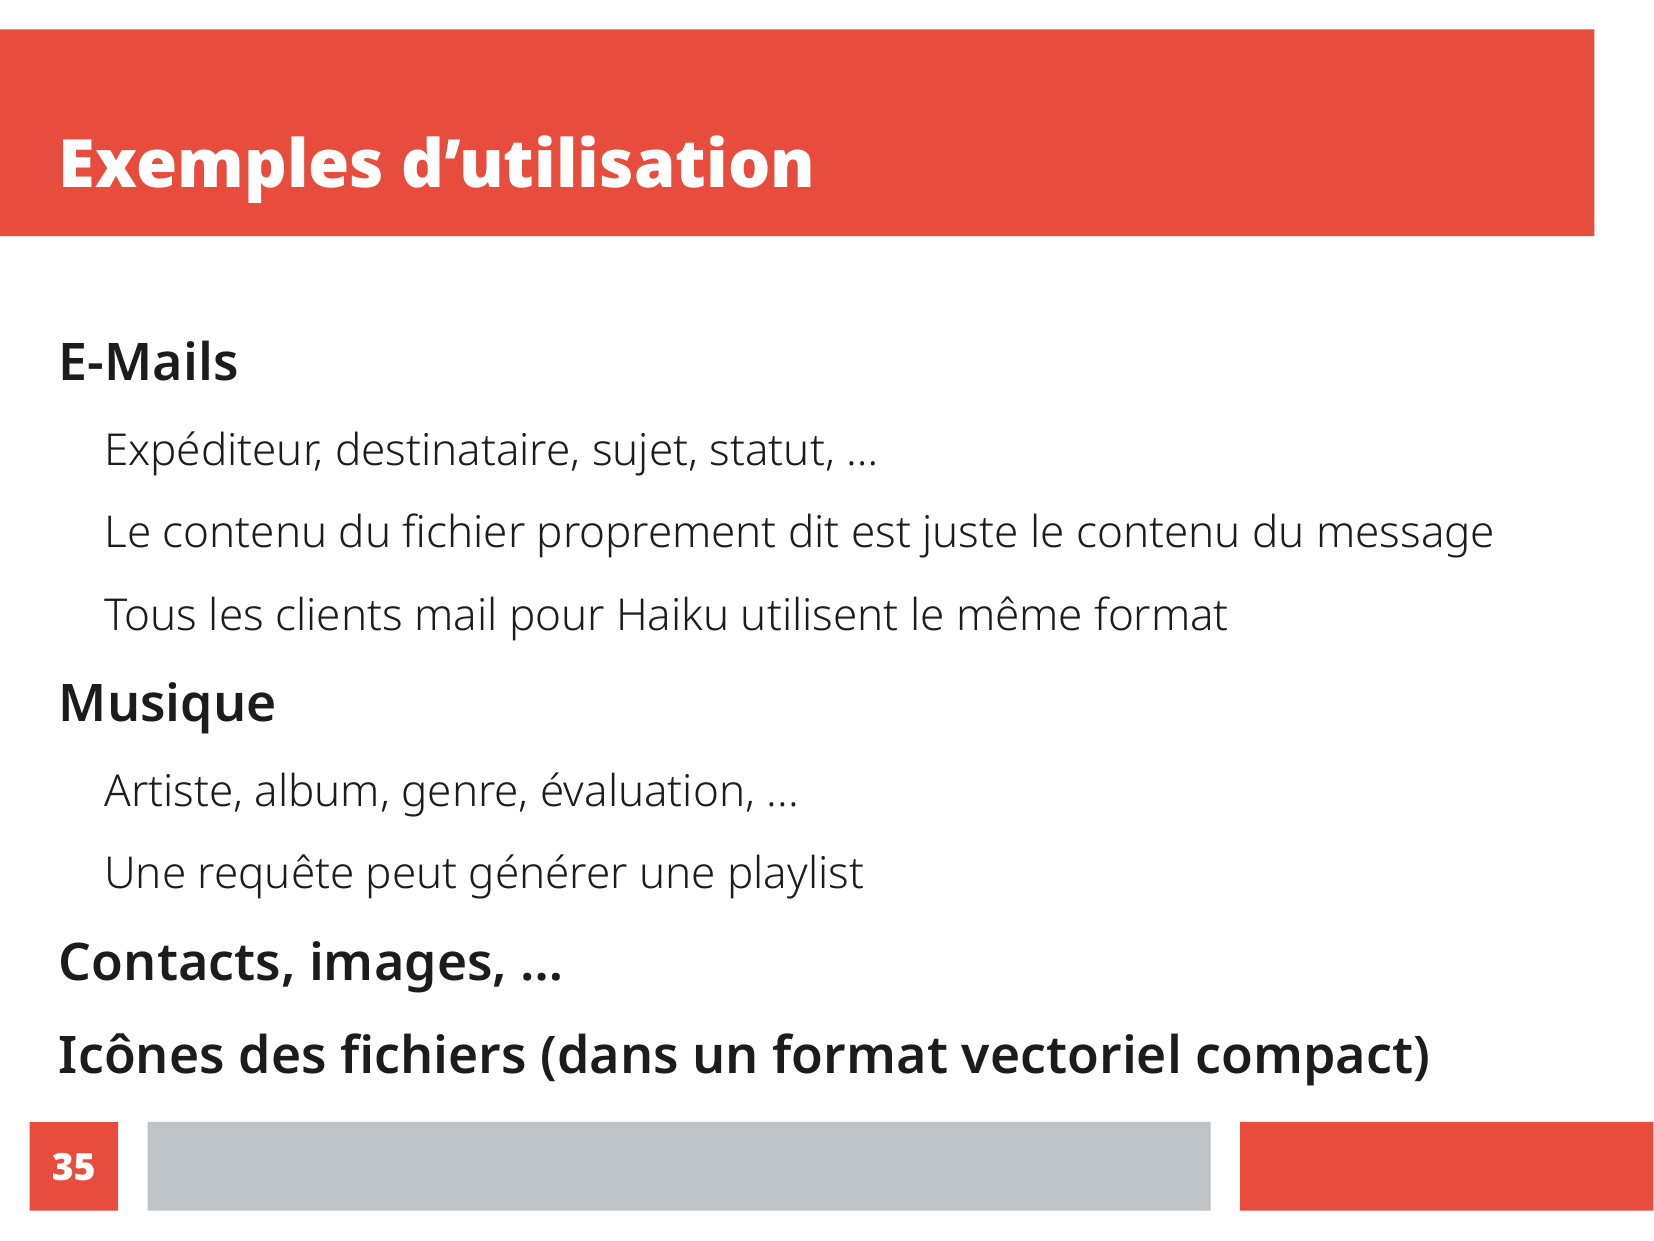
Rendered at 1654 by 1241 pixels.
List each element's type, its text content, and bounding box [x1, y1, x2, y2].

list E-Mails Expéditeur, destinataire, sujet, statut, … Le contenu du fichier proprement dit est juste le contenu du message Tous les clients mail pour Haiku utilisent le même format Musique Artiste, album, genre, évaluation, ... Une requête peut générer une playlist Contacts, images, … Icônes des fichiers (dans un format vectoriel compact) [59, 324, 1565, 1093]
title Exemples d’utilisation [59, 59, 1595, 207]
